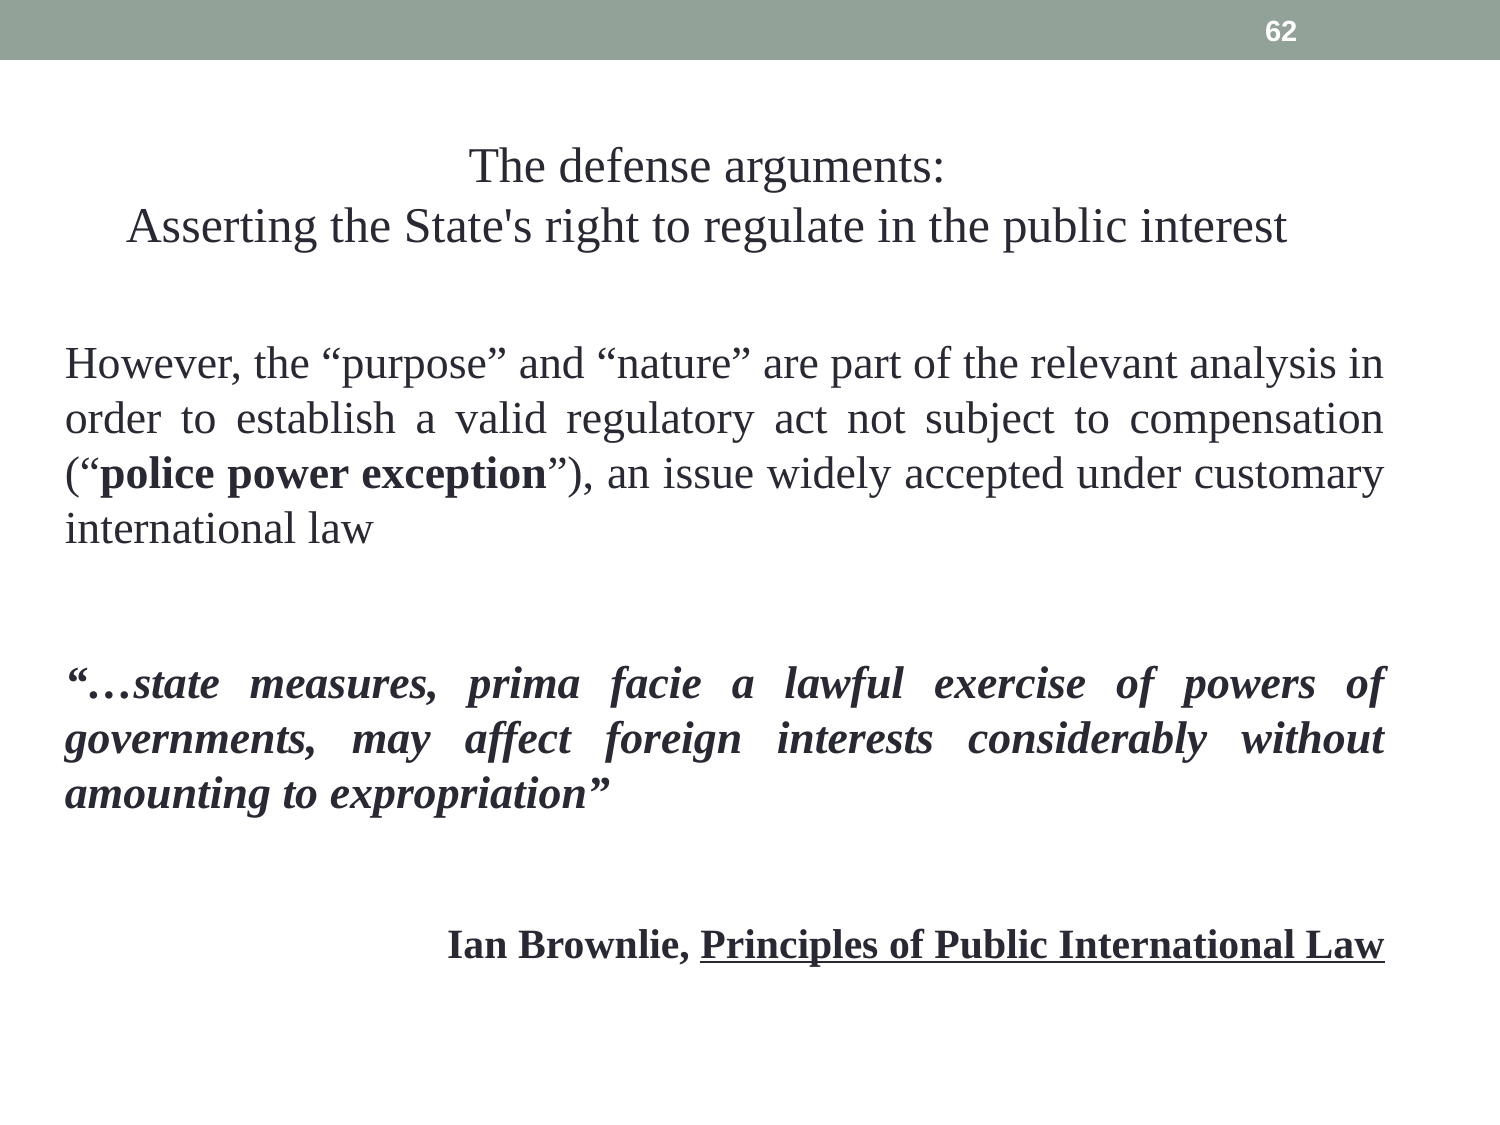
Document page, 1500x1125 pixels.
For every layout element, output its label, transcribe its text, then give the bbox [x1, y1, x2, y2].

slide_number <編號> [1250, 3, 1425, 57]
text_box The defense arguments: Asserting the State's right to regulate in the public interest [0, 125, 1415, 221]
text_box However, the “purpose” and “nature” are part of the relevant analysis in order to establish a valid regulatory act not subject to compensation (“police power exception”), an issue widely accepted under customary international law “…state measures, prima facie a lawful exercise of powers of governments, may affect foreign interests considerably without amounting to expropriation” Ian Brownlie, Principles of Public International Law [49, 324, 1400, 1053]
